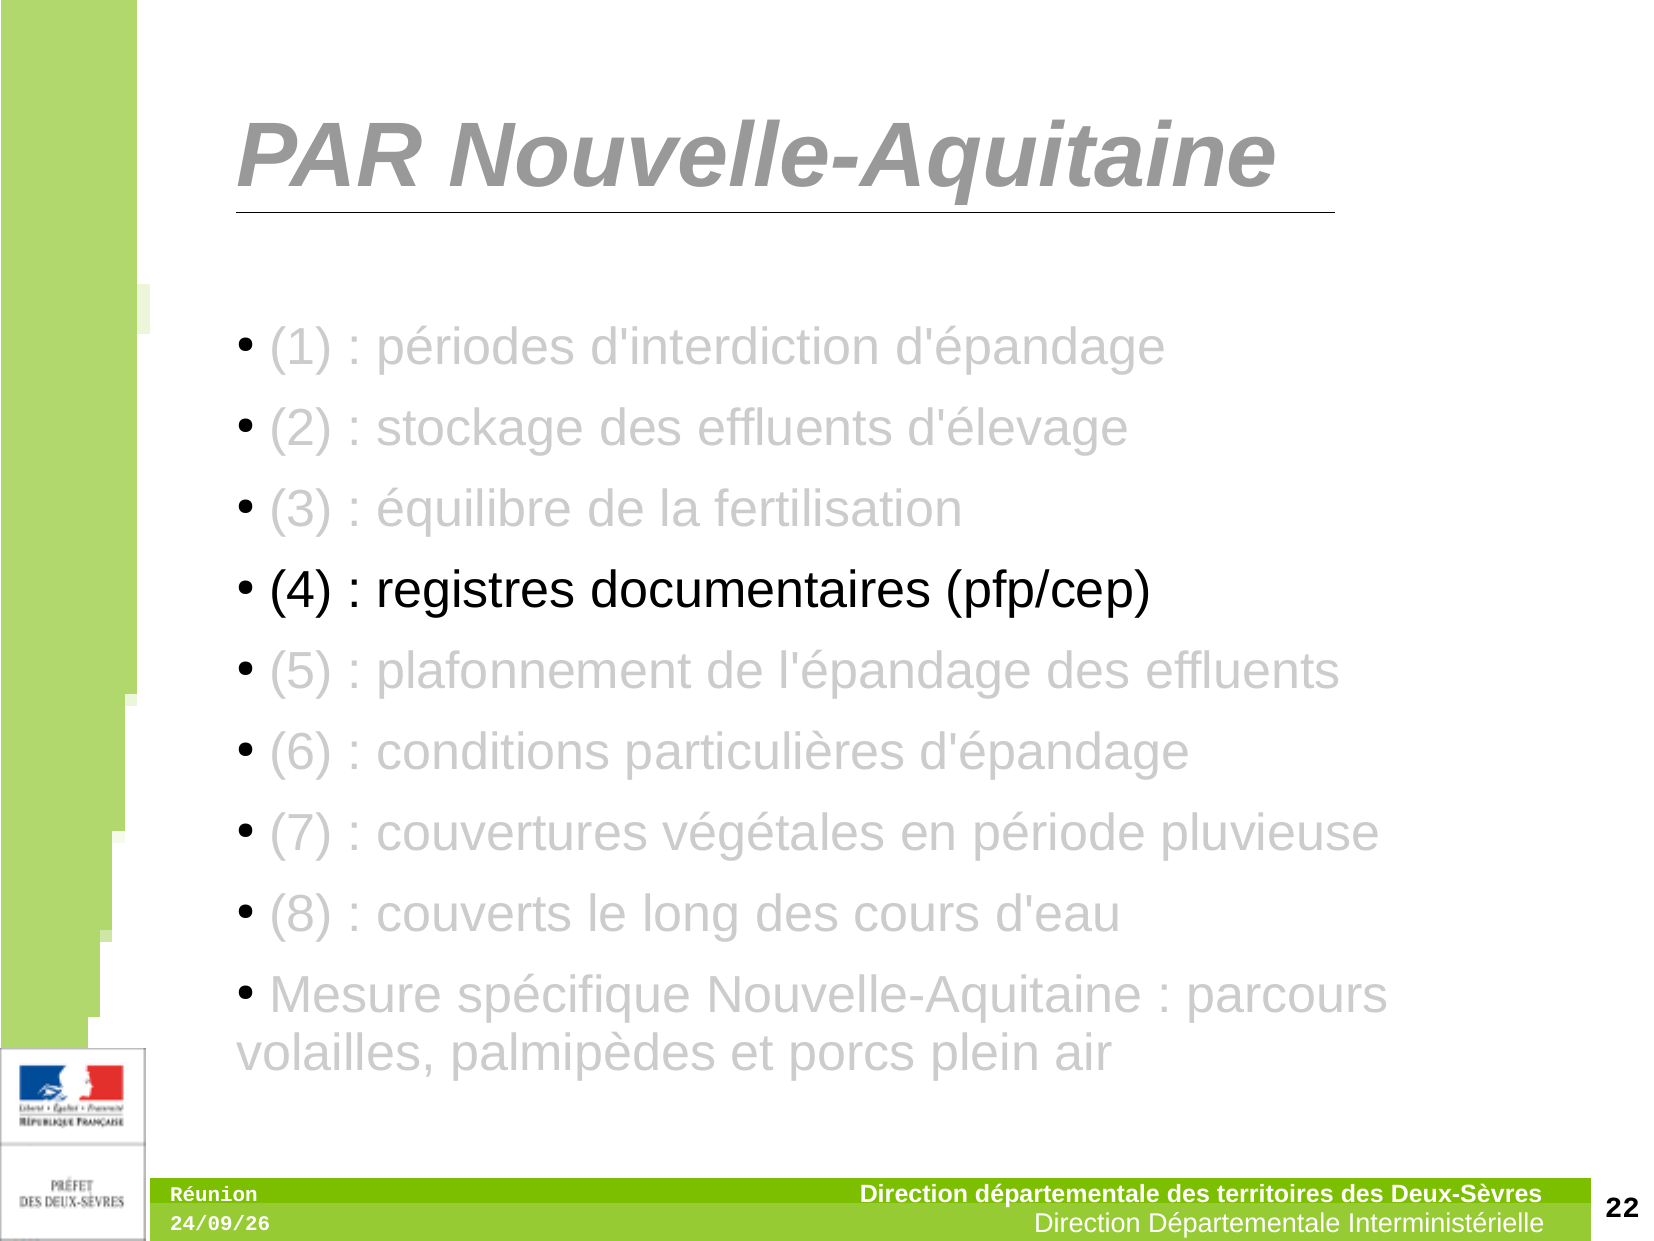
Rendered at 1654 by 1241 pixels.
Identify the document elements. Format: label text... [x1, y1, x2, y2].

text_box PAR Nouvelle-Aquitaine [236, 103, 1309, 207]
list (1) : périodes d'interdiction d'épandage (2) : stockage des effluents d'élevage (3) : équilibre de la fertilisation (4) : registres documentaires (pfp/cep) (5) : plafonnement de l'épandage des effluents (6) : conditions particulières d'épandage (7) : couvertures végétales en période pluvieuse (8) : couverts le long des cours d'eau Mesure spécifique Nouvelle-Aquitaine : parcours volailles, palmipèdes et porcs plein air [236, 236, 1509, 1124]
picture [0, 0, 1654, 1241]
